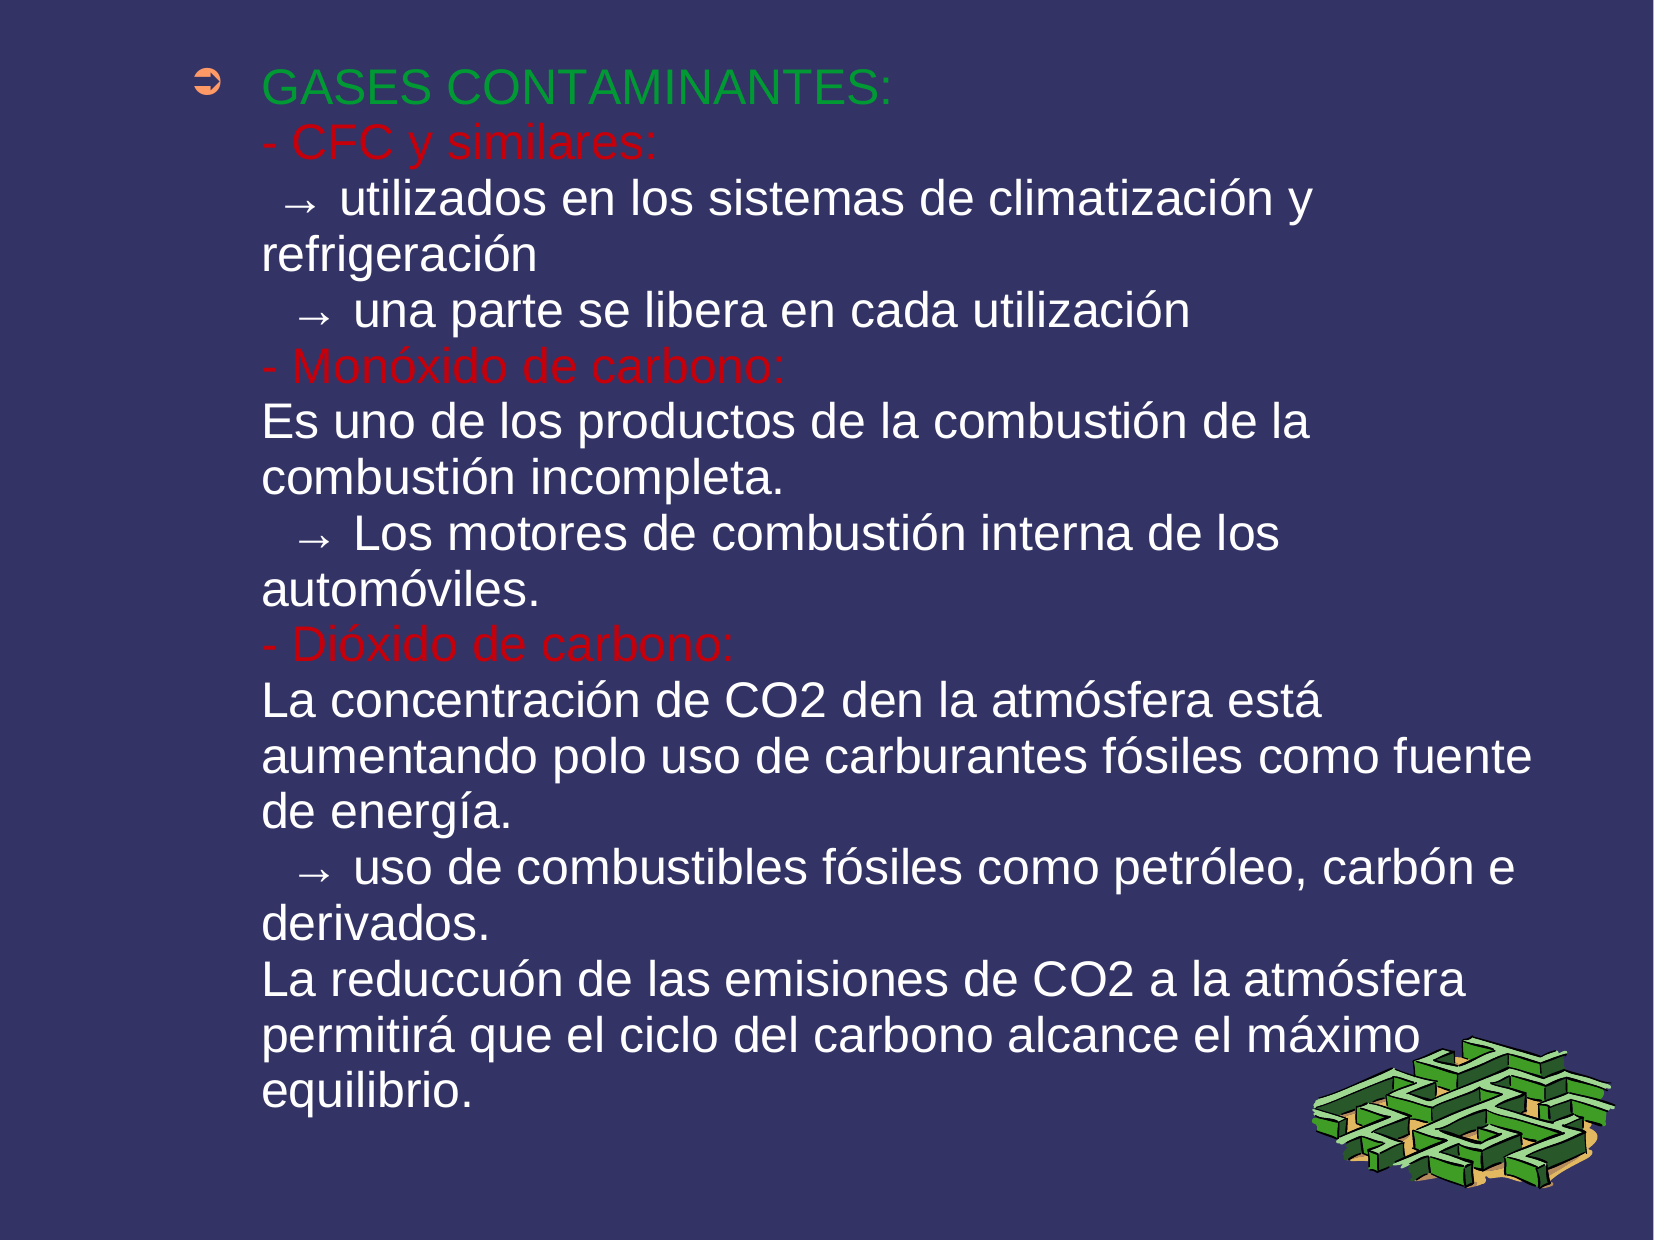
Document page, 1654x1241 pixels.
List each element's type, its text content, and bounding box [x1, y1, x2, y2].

list GASES CONTAMINANTES: - CFC y similares: → utilizados en los sistemas de climatización y refrigeración → una parte se libera en cada utilización - Monóxido de carbono: Es uno de los productos de la combustión de la combustión incompleta. → Los motores de combustión interna de los automóviles. - Dióxido de carbono: La concentración de CO2 den la atmósfera está aumentando polo uso de carburantes fósiles como fuente de energía. → uso de combustibles fósiles como petróleo, carbón e derivados. La reduccuón de las emisiones de CO2 a la atmósfera permitirá que el ciclo del carbono alcance el máximo equilibrio. [178, 59, 1570, 1147]
